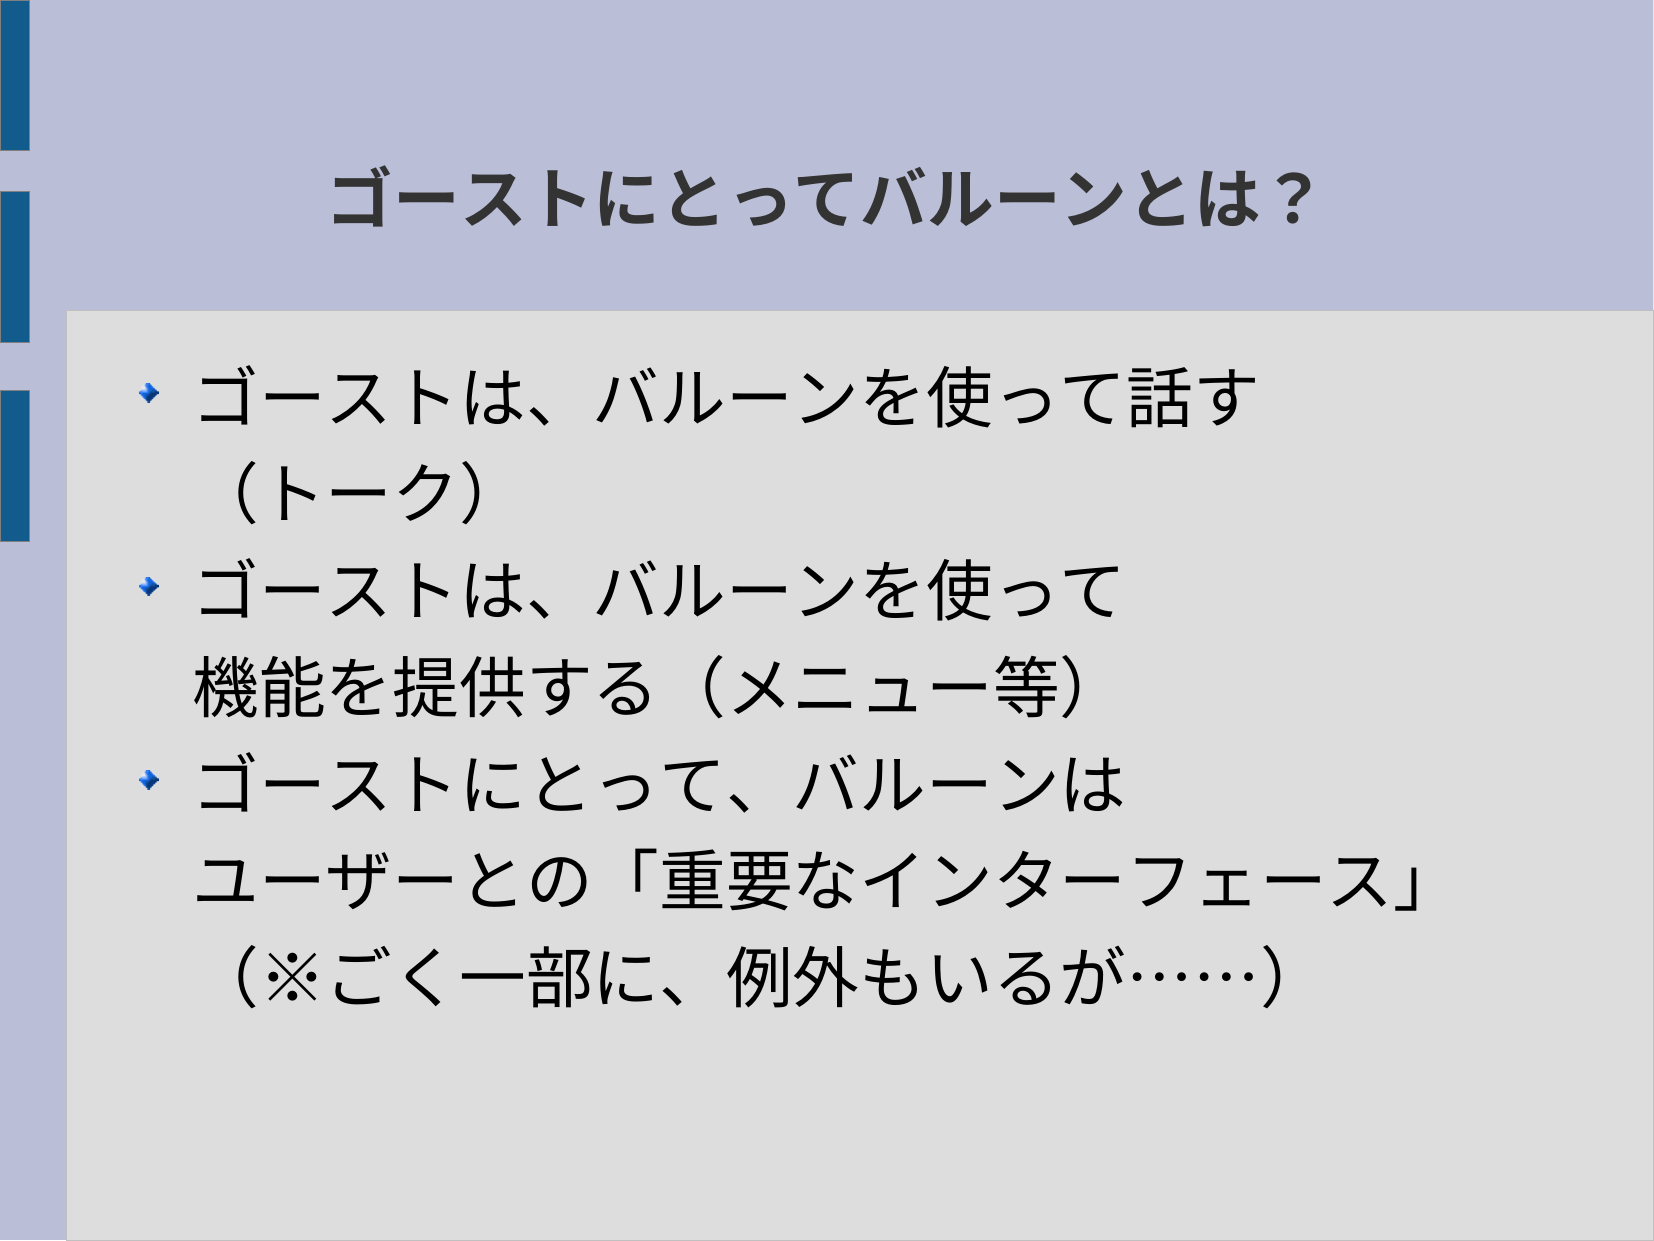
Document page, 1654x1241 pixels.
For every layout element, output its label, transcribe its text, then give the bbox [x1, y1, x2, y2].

list ゴーストは、バルーンを使って話す （トーク） ゴーストは、バルーンを使って 機能を提供する（メニュー等） ゴーストにとって、バルーンは ユーザーとの「重要なインターフェース」 （※ごく一部に、例外もいるが……） [121, 344, 1534, 1127]
title ゴーストにとってバルーンとは？ [121, 91, 1534, 299]
